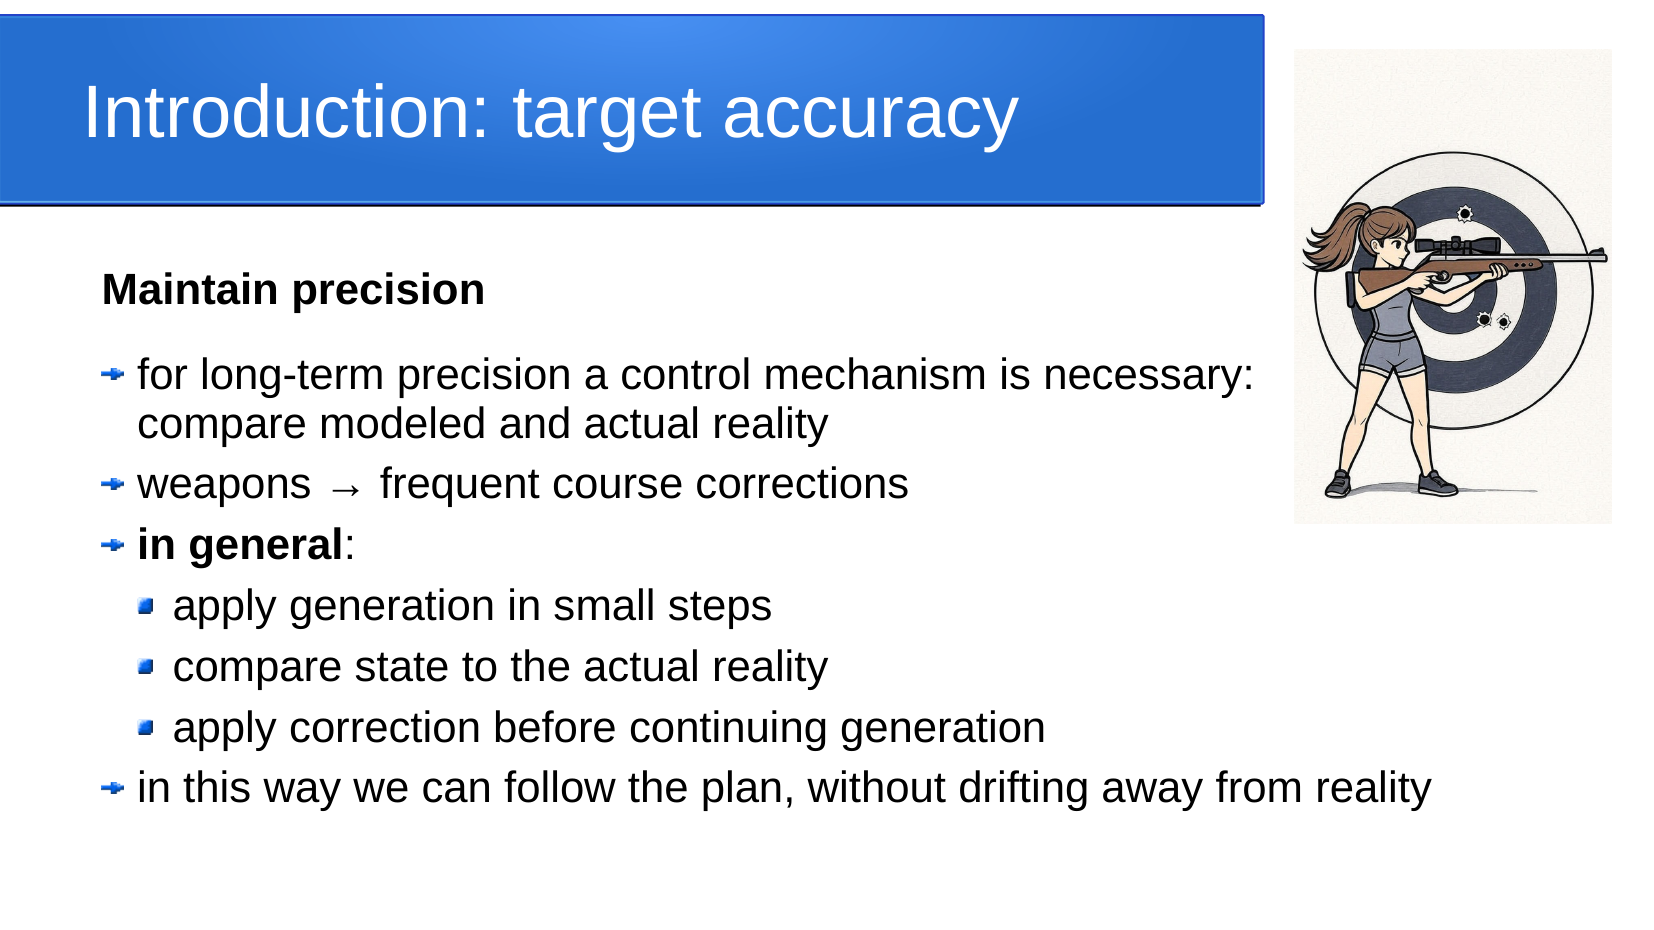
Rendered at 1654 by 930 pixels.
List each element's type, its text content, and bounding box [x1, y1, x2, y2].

picture [1294, 49, 1612, 524]
text_box Maintain precision for long-term precision a control mechanism is necessary: compare modeled and actual reality weapons → frequent course corrections in general: apply generation in small steps compare state to the actual reality apply correction before continuing generation in this way we can follow the plan, without drifting away from reality [86, 257, 1553, 881]
title Introduction: target accuracy [82, 35, 1234, 189]
